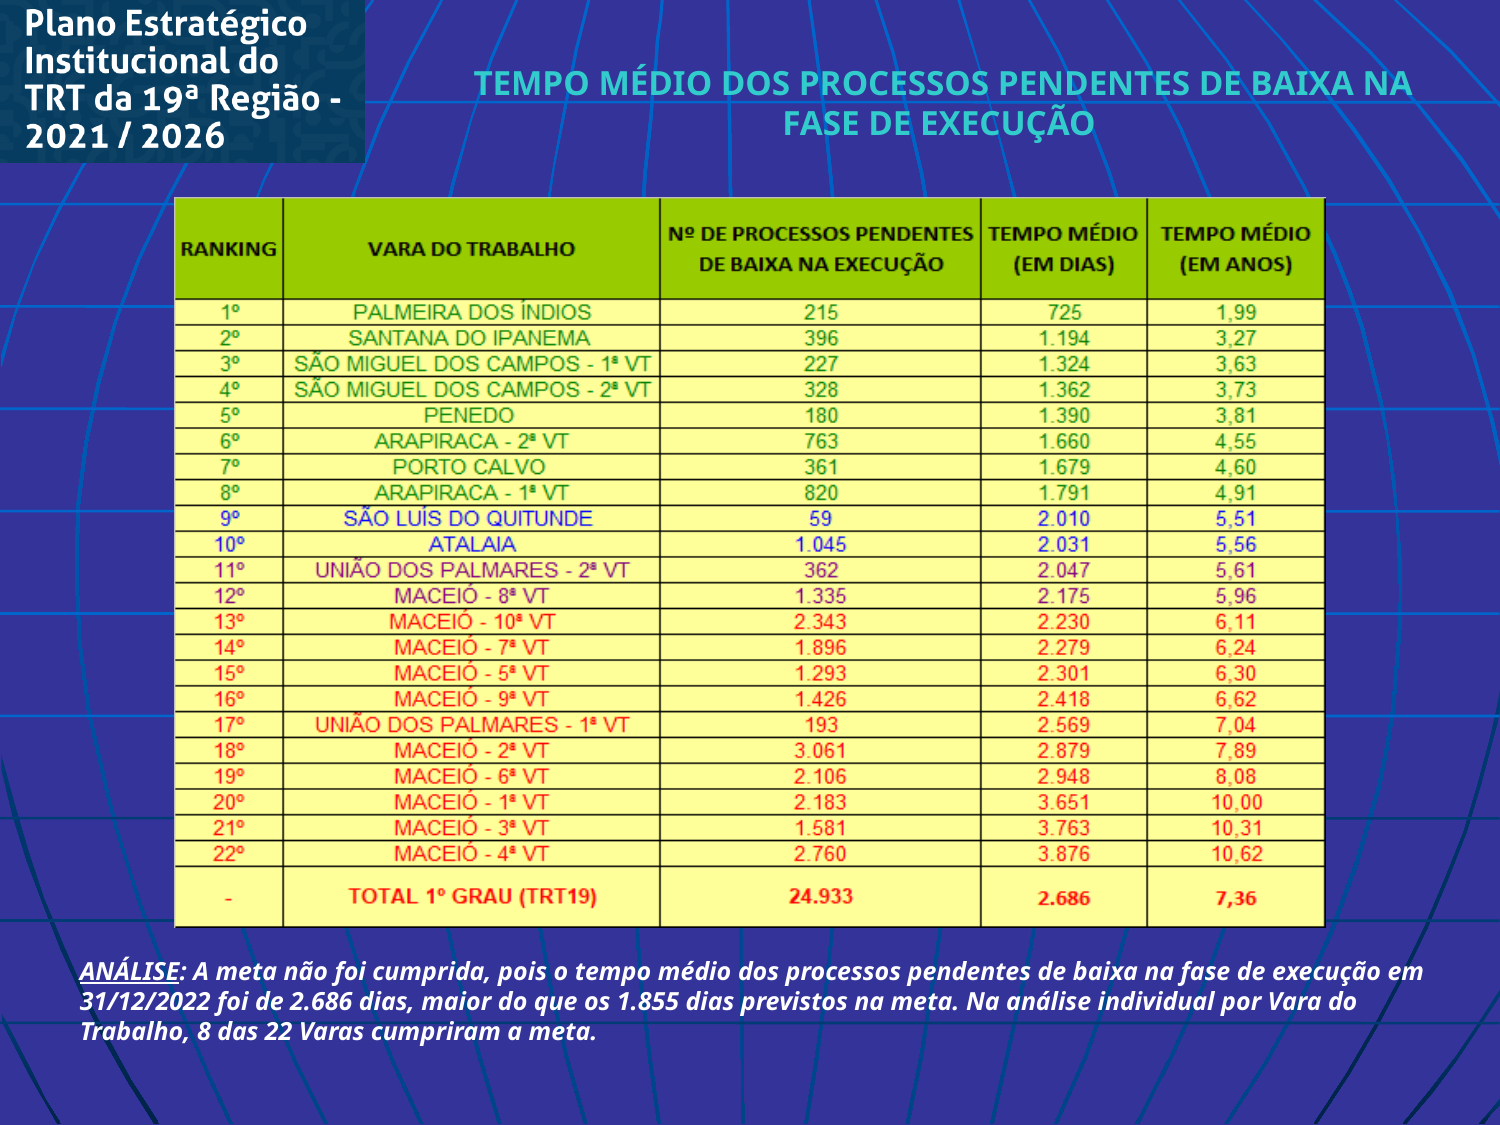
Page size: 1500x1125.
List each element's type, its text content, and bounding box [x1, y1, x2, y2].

picture [0, 0, 365, 163]
picture [174, 197, 1326, 928]
text_box ANÁLISE: A meta não foi cumprida, pois o tempo médio dos processos pendentes de baixa na fase de execução em 31/12/2022 foi de 2.686 dias, maior do que os 1.855 dias previstos na meta. Na análise individual por Vara do Trabalho, 8 das 22 Varas cumpriram a meta. [64, 947, 1471, 1125]
text_box TEMPO MÉDIO DOS PROCESSOS PENDENTES DE BAIXA NA FASE DE EXECUÇÃO [407, 54, 1471, 150]
